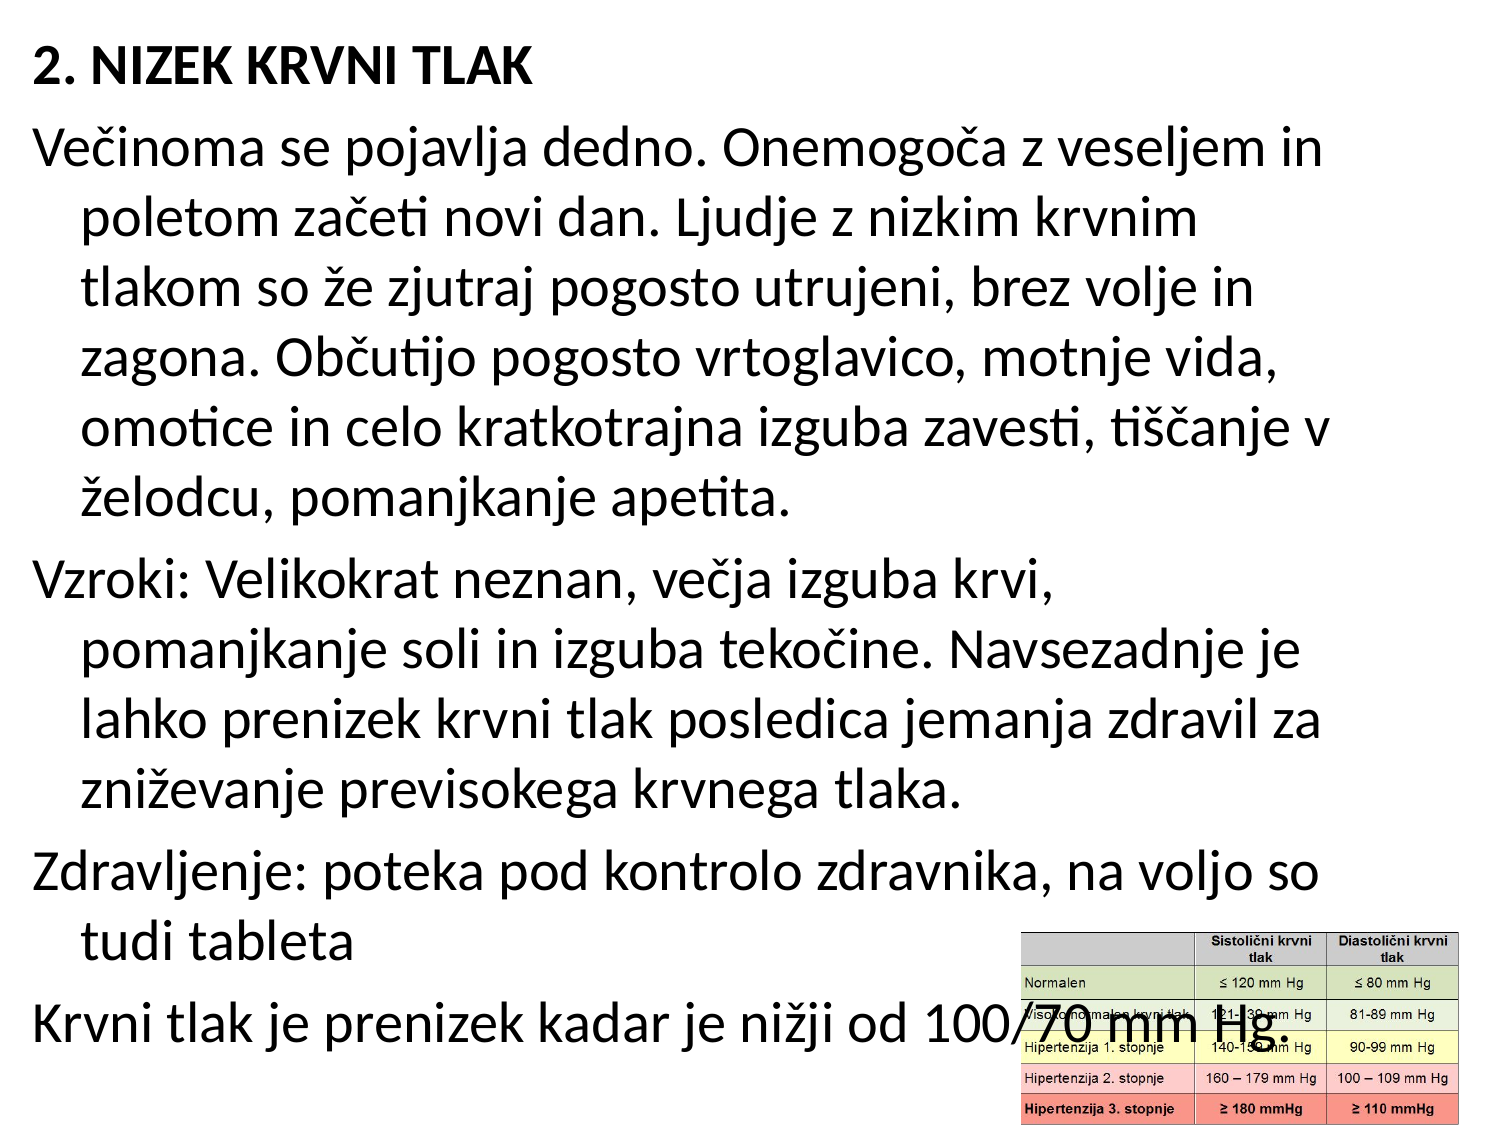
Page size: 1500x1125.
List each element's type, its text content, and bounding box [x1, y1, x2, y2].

list 2. NIZEK KRVNI TLAK Večinoma se pojavlja dedno. Onemogoča z veseljem in poletom začeti novi dan. Ljudje z nizkim krvnim tlakom so že zjutraj pogosto utrujeni, brez volje in zagona. Občutijo pogosto vrtoglavico, motnje vida, omotice in celo kratkotrajna izguba zavesti, tiščanje v želodcu, pomanjkanje apetita. Vzroki: Velikokrat neznan, večja izguba krvi, pomanjkanje soli in izguba tekočine. Navsezadnje je lahko prenizek krvni tlak posledica jemanja zdravil za zniževanje previsokega krvnega tlaka. Zdravljenje: poteka pod kontrolo zdravnika, na voljo so tudi tableta Krvni tlak je prenizek kadar je nižji od 100/70 mm Hg. [17, 19, 1368, 1083]
picture [1021, 932, 1459, 1125]
